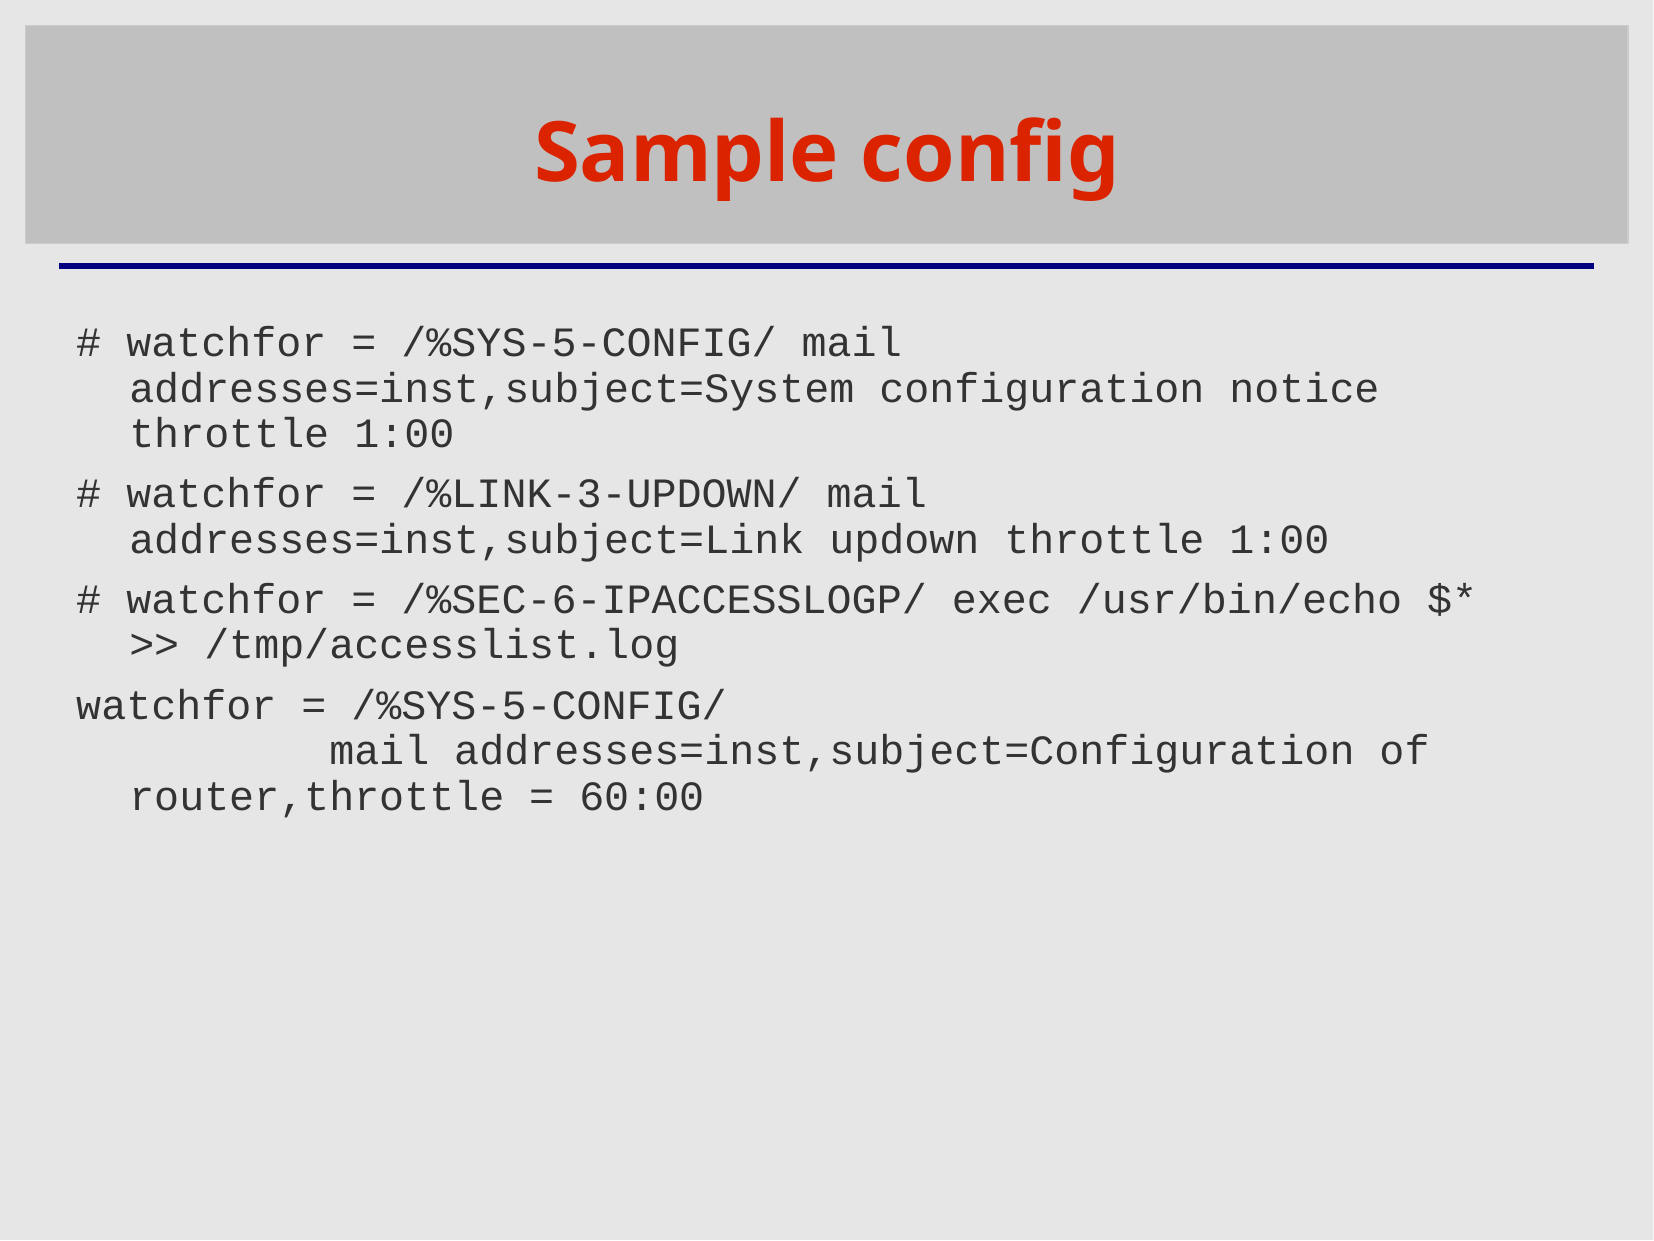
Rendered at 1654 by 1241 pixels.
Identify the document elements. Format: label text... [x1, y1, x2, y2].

title Sample config [121, 53, 1534, 246]
list # watchfor = /%SYS-5-CONFIG/ mail addresses=inst,subject=System configuration notice throttle 1:00 # watchfor = /%LINK-3-UPDOWN/ mail addresses=inst,subject=Link updown throttle 1:00 # watchfor = /%SEC-6-IPACCESSLOGP/ exec /usr/bin/echo $* >> /tmp/accesslist.log watchfor = /%SYS-5-CONFIG/ mail addresses=inst,subject=Configuration of router,throttle = 60:00 [59, 322, 1594, 1117]
